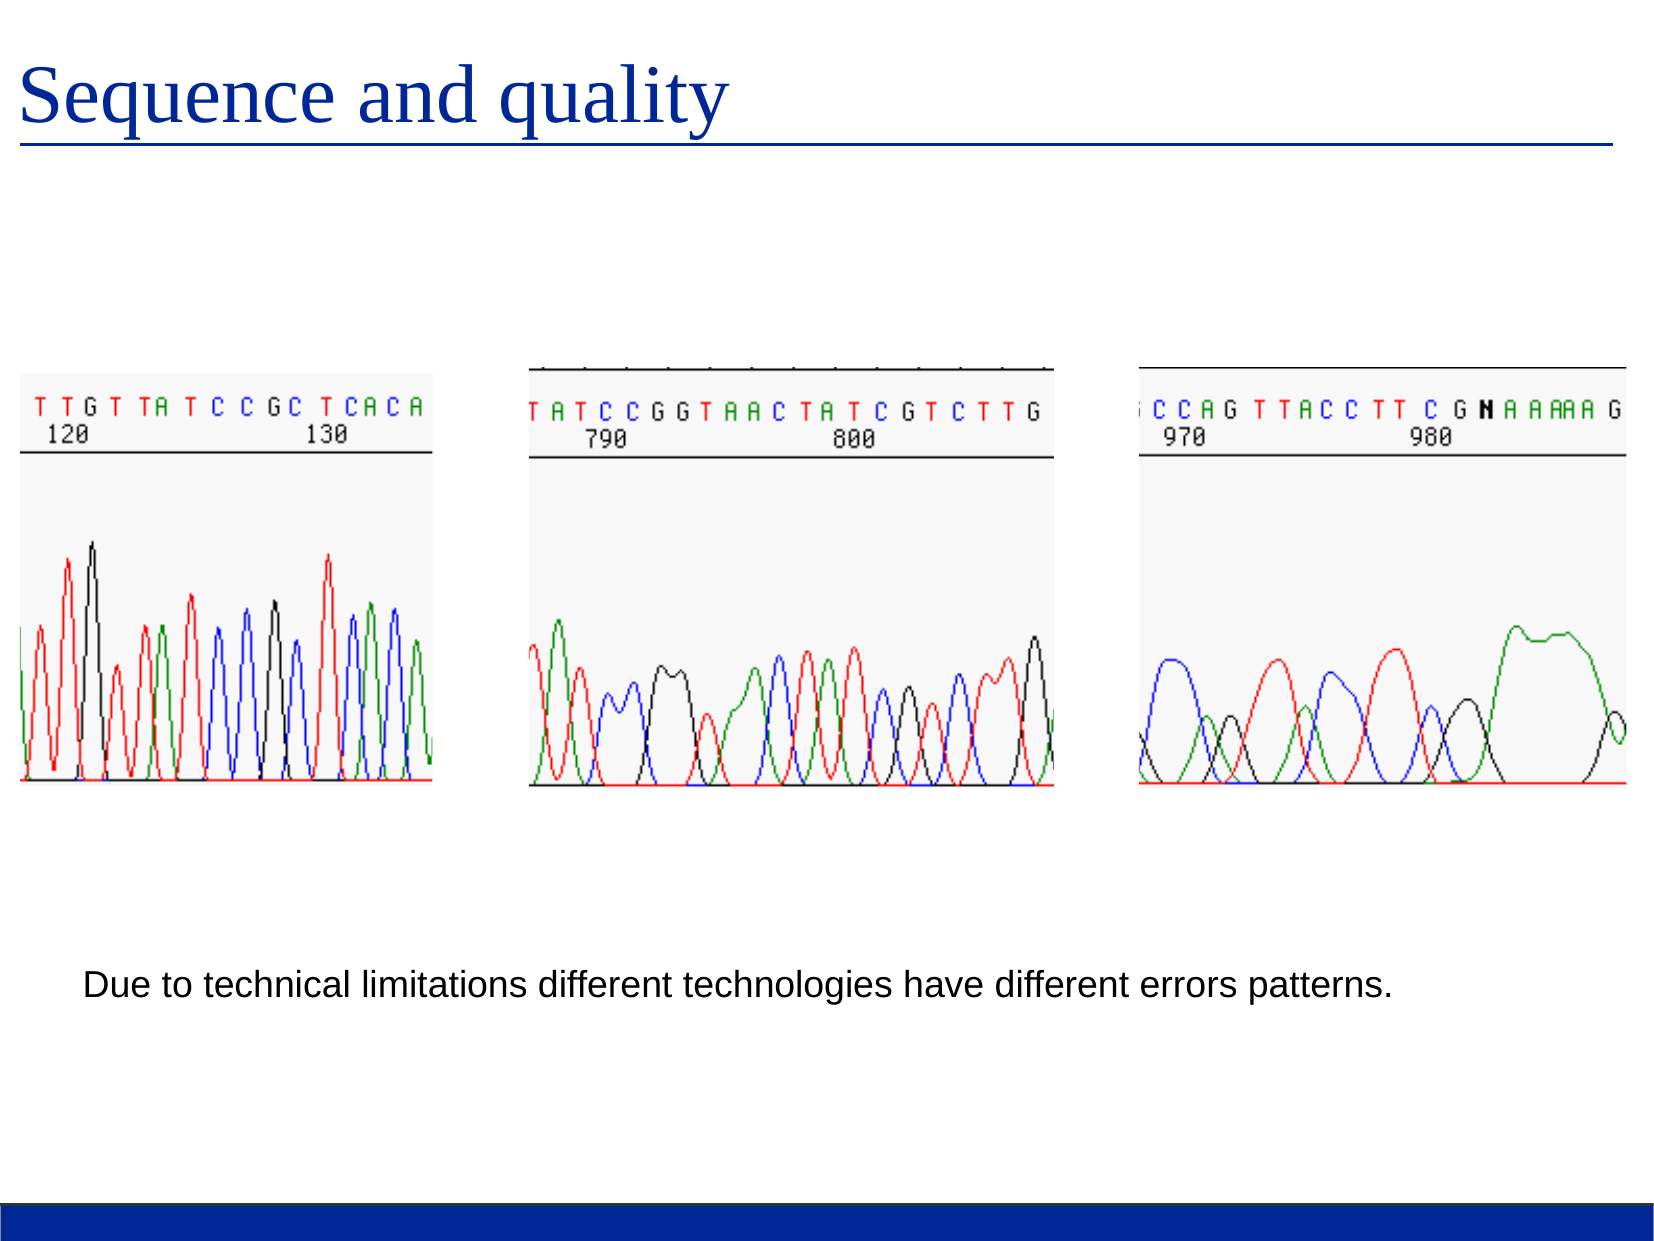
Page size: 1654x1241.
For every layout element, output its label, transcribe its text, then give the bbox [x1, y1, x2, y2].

picture [528, 367, 1054, 789]
picture [1138, 367, 1627, 789]
list Due to technical limitations different technologies have different errors patterns. [82, 963, 1571, 1049]
picture [19, 373, 433, 786]
title Sequence and quality [17, 0, 1589, 198]
